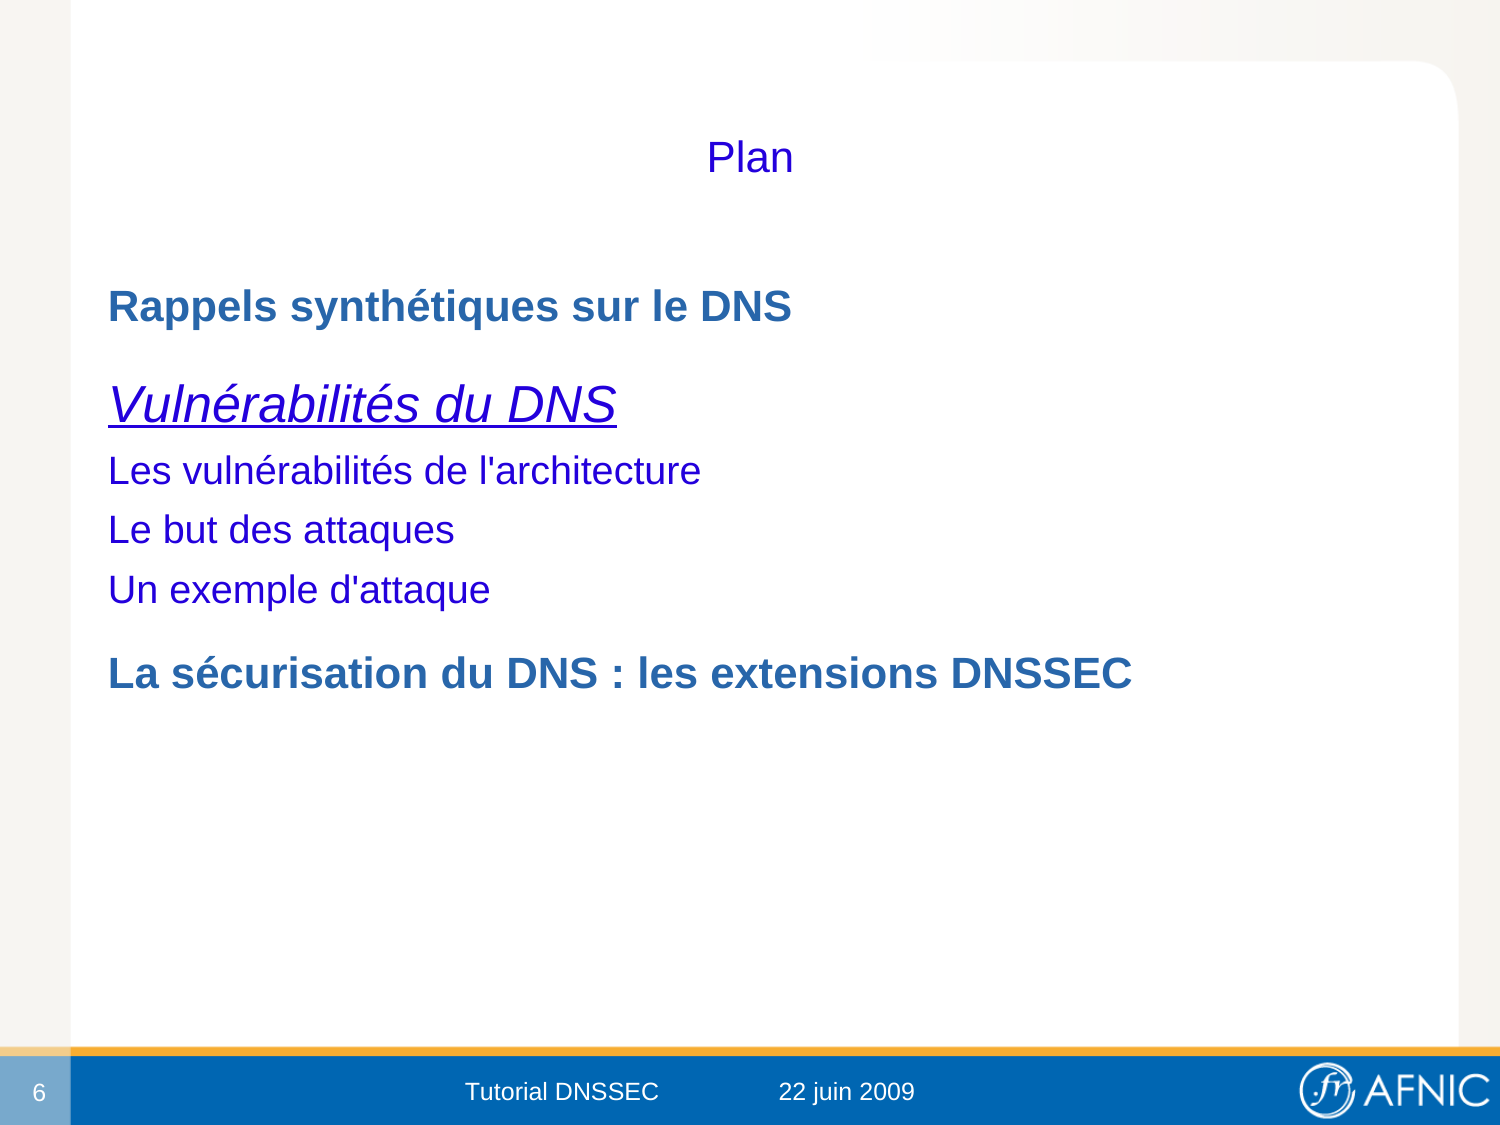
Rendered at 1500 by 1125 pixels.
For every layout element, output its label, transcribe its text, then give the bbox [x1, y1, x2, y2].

list Rappels synthétiques sur le DNS Vulnérabilités du DNS Les vulnérabilités de l'architecture Le but des attaques Un exemple d'attaque La sécurisation du DNS : les extensions DNSSEC [108, 272, 1389, 982]
picture [0, 0, 1500, 1125]
title Plan [110, 68, 1391, 242]
